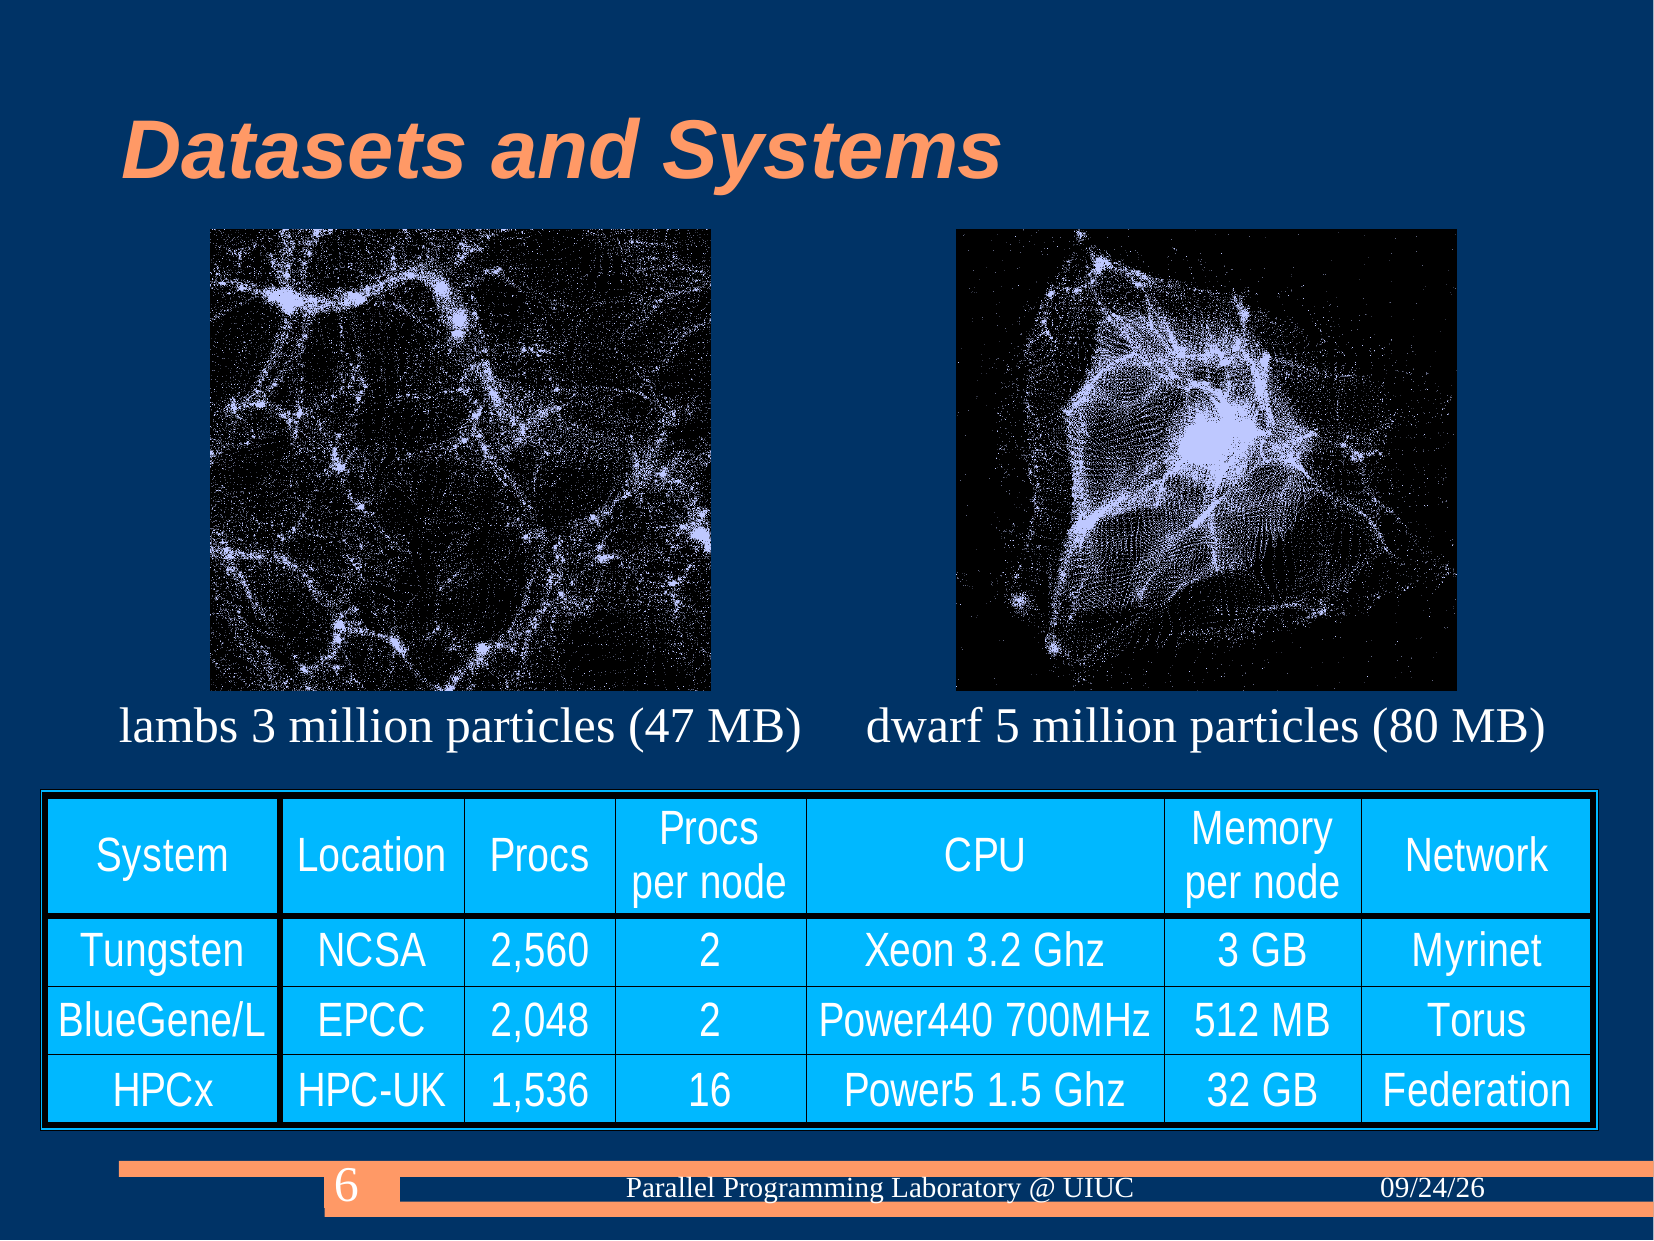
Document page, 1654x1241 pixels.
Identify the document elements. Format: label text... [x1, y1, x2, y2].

picture [956, 229, 1457, 691]
chart [40, 789, 1599, 1131]
text_box dwarf 5 million particles (80 MB) [865, 697, 1546, 753]
picture [210, 229, 711, 691]
title Datasets and Systems [121, 46, 1534, 254]
text_box lambs 3 million particles (47 MB) [118, 697, 802, 753]
